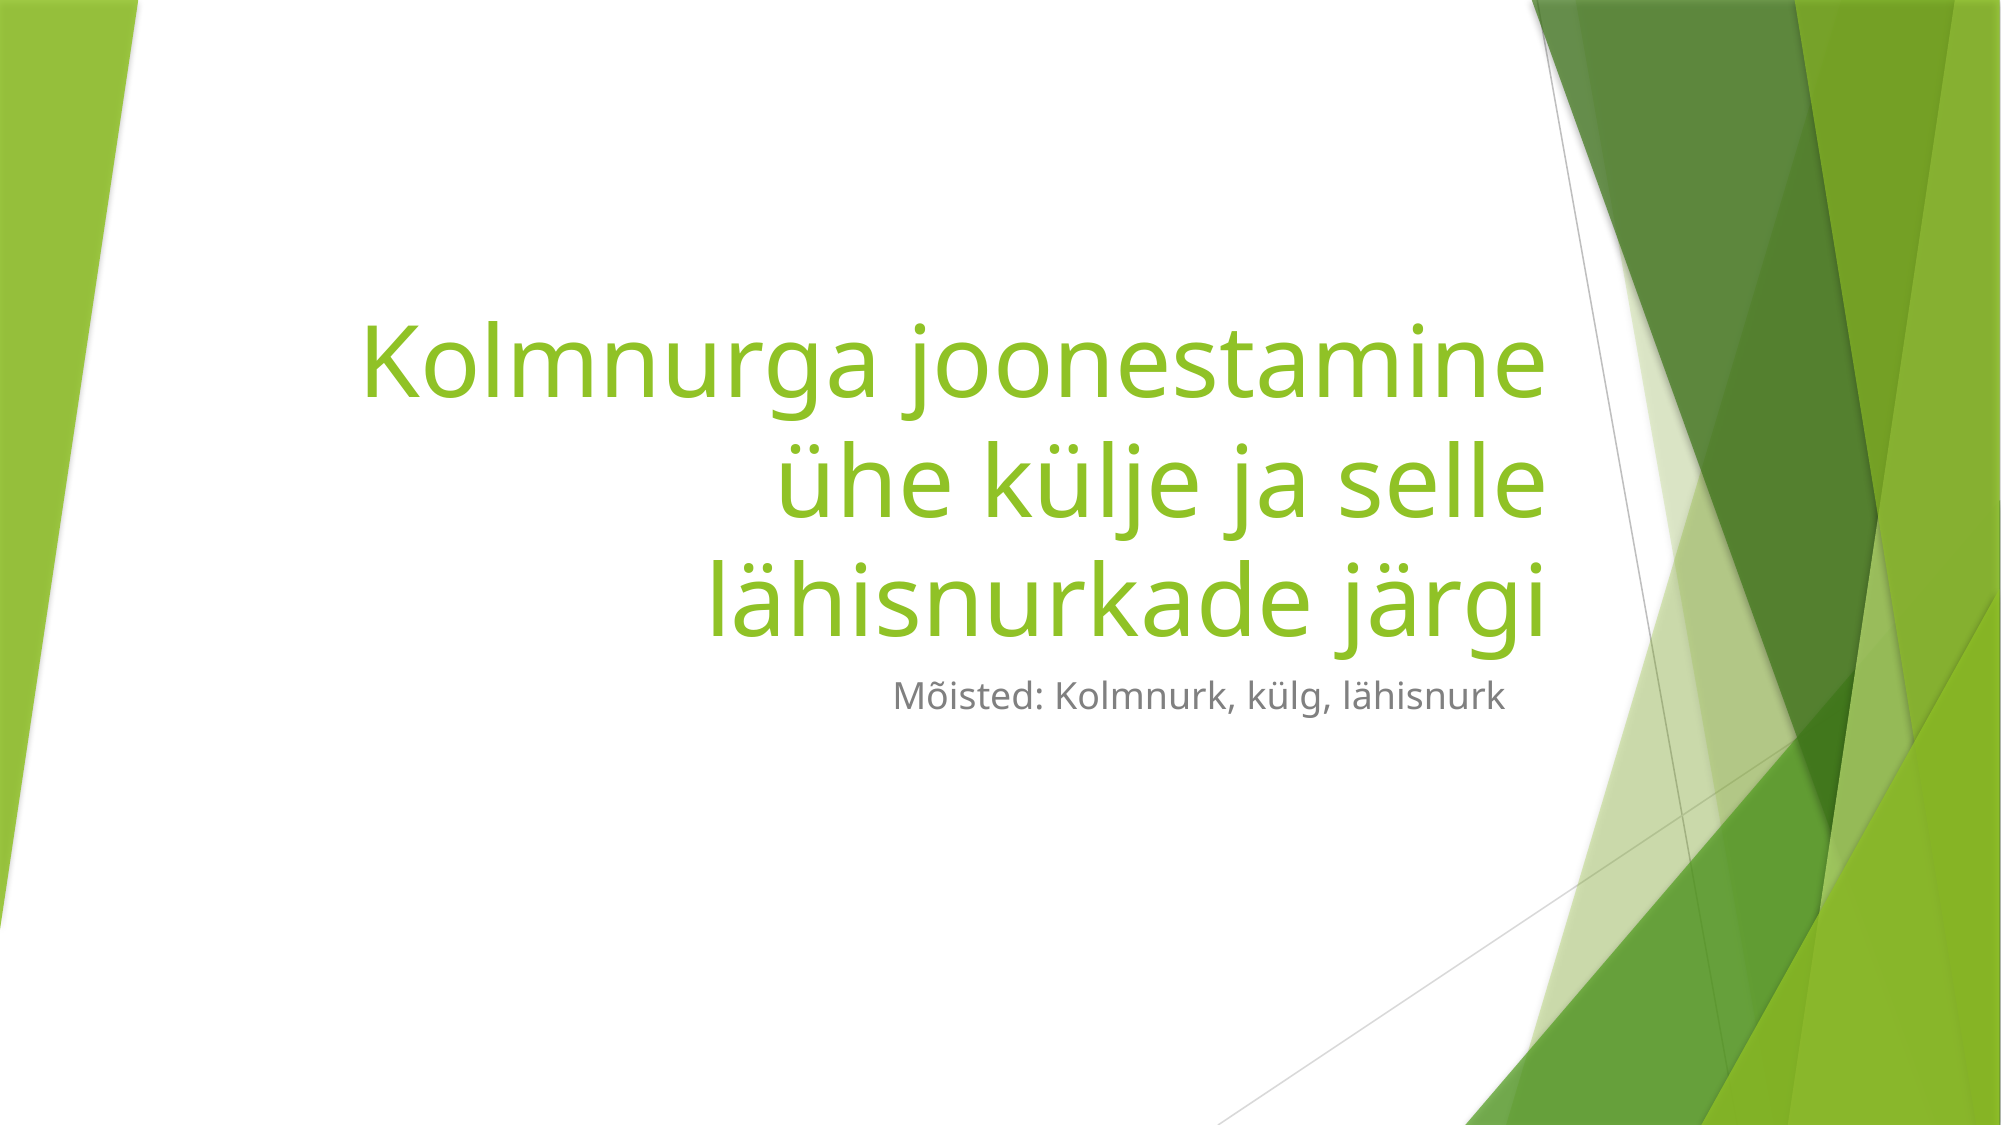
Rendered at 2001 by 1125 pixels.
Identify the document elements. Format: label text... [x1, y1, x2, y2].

title Kolmnurga joonestamine ühe külje ja selle lähisnurkade järgi [247, 394, 1565, 665]
subtitle Mõisted: Kolmnurk, külg, lähisnurk [247, 664, 1522, 845]
